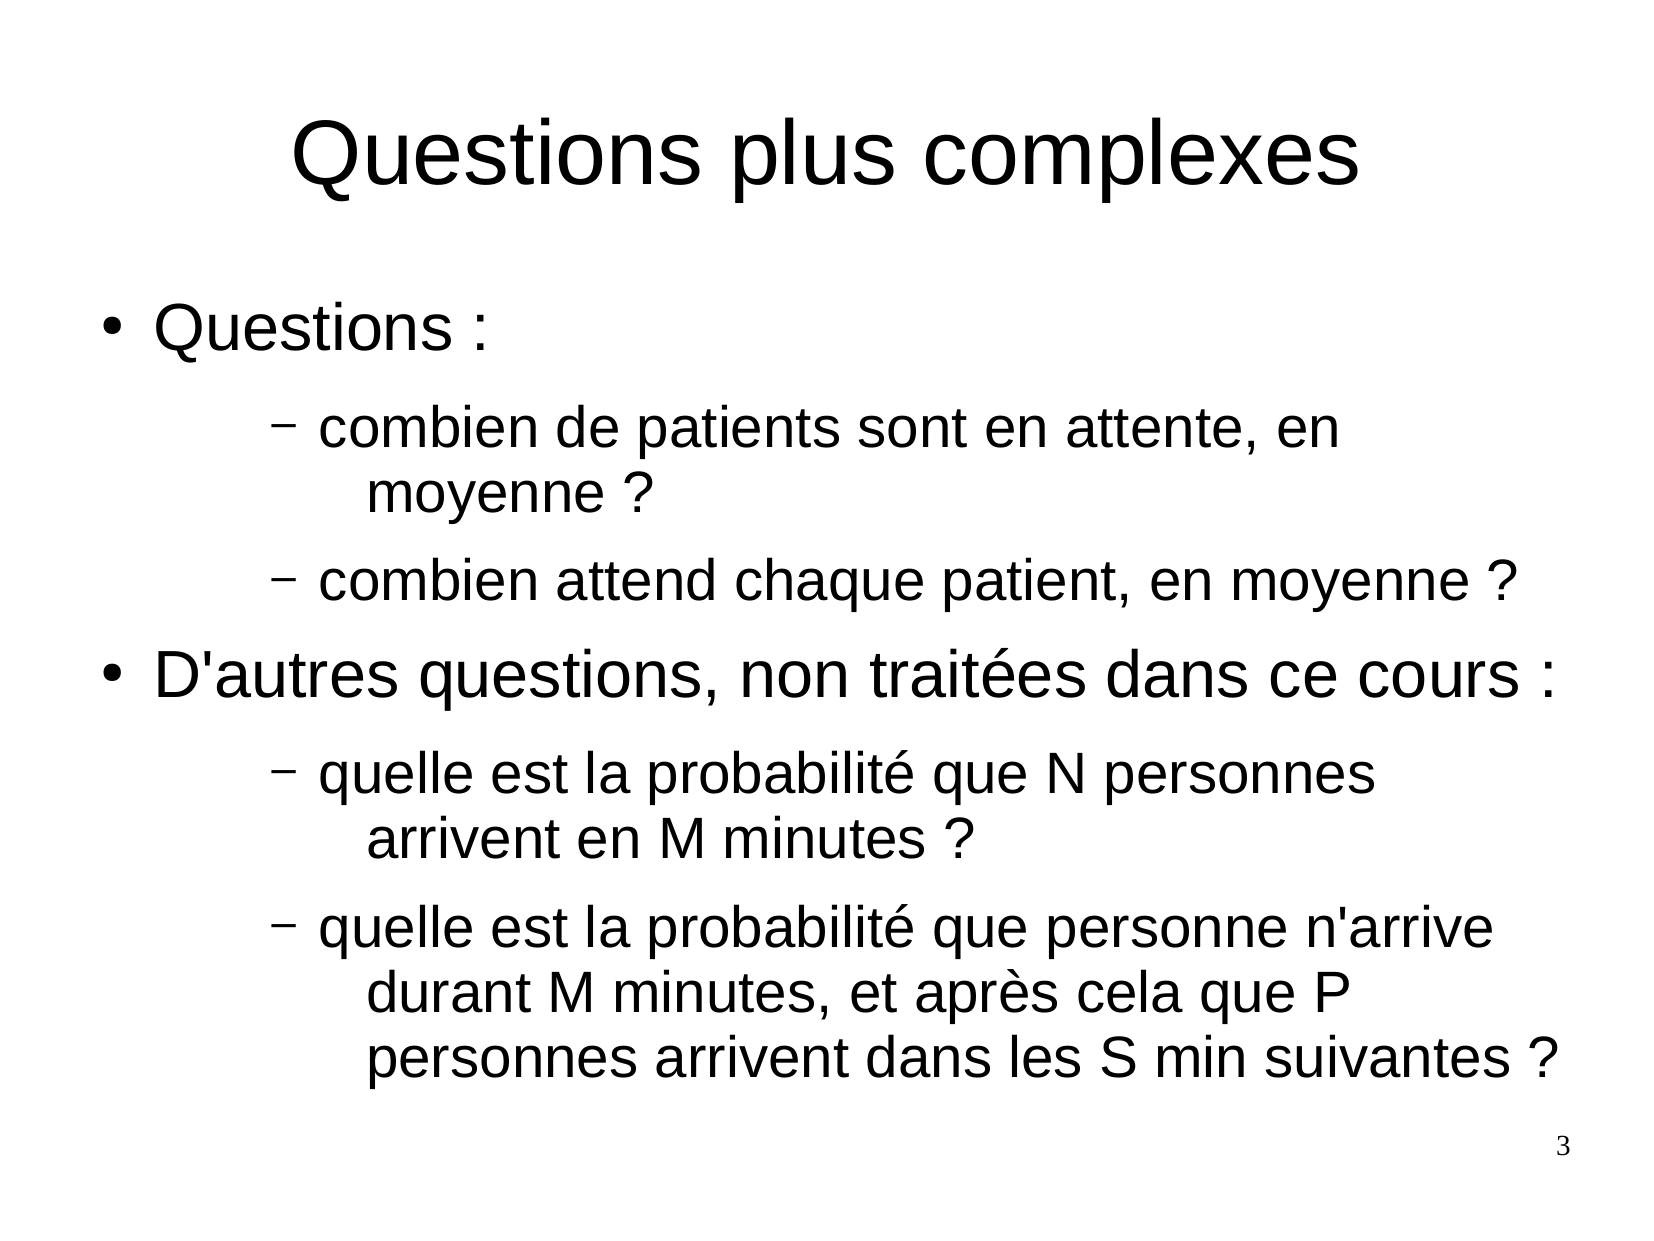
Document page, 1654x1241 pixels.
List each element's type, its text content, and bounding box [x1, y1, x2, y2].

list Questions : combien de patients sont en attente, en moyenne ? combien attend chaque patient, en moyenne ? D'autres questions, non traitées dans ce cours : quelle est la probabilité que N personnes arrivent en M minutes ? quelle est la probabilité que personne n'arrive durant M minutes, et après cela que P personnes arrivent dans les S min suivantes ? [82, 290, 1571, 1094]
title Questions plus complexes [82, 56, 1571, 250]
